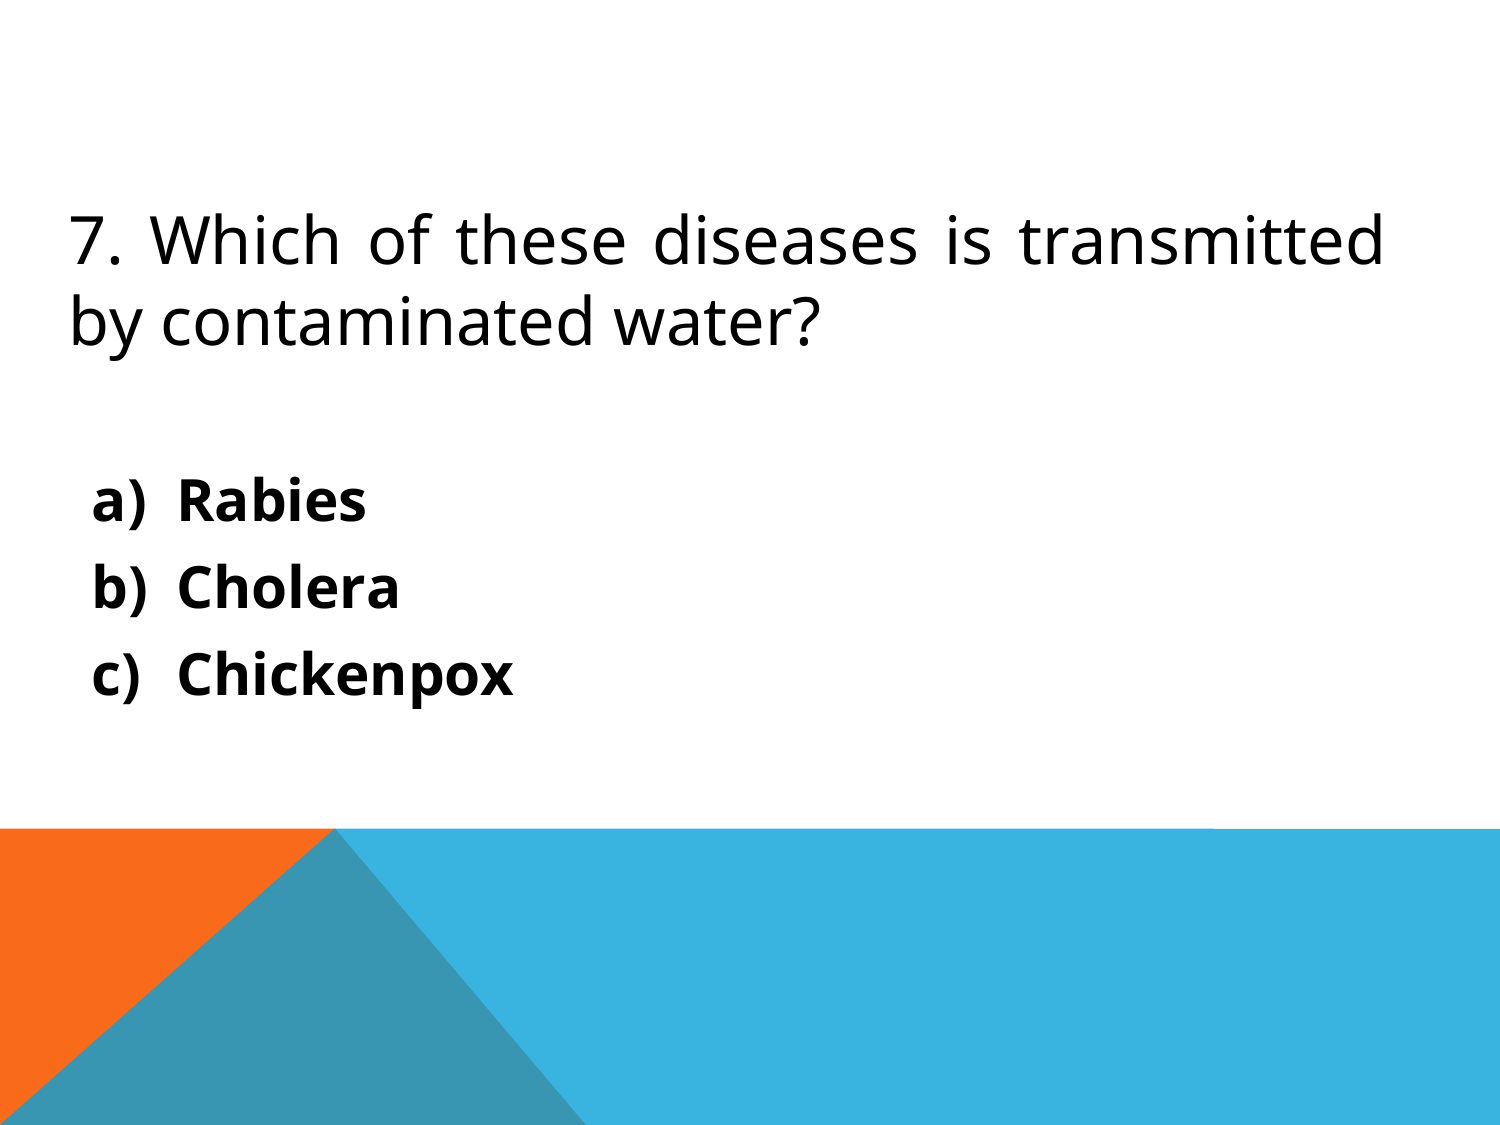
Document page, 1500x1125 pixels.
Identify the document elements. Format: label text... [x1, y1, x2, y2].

list Rabies Cholera Chickenpox [76, 456, 1427, 1041]
title 7. Which of these diseases is transmitted by contaminated water? [53, 184, 1404, 373]
